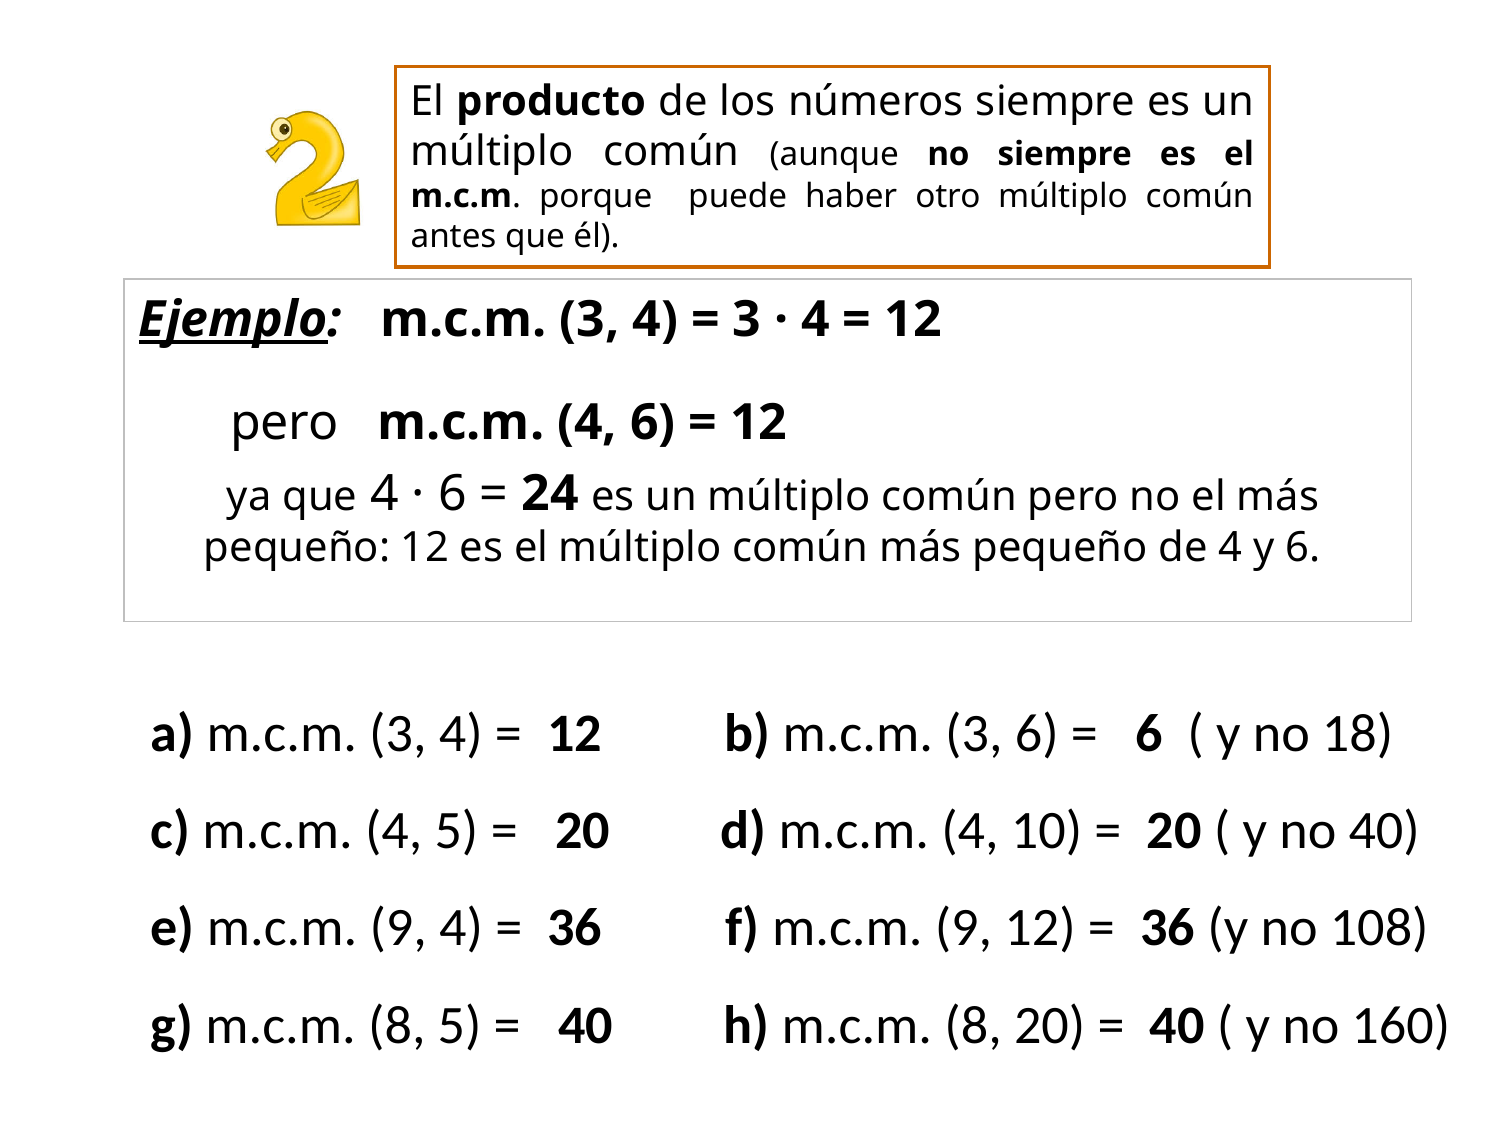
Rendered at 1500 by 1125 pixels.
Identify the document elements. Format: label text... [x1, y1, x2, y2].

text_box a) m.c.m. (3, 4) = 12 b) m.c.m. (3, 6) = 6 ( y no 18) c) m.c.m. (4, 5) = 20 d) m.c.m. (4, 10) = 20 ( y no 40) e) m.c.m. (9, 4) = 36 f) m.c.m. (9, 12) = 36 (y no 108) g) m.c.m. (8, 5) = 40 h) m.c.m. (8, 20) = 40 ( y no 160) [135, 656, 1471, 1062]
picture [265, 94, 366, 256]
text_box Ejemplo: m.c.m. (3, 4) = 3 · 4 = 12 pero m.c.m. (4, 6) = 12 ya que 4 · 6 = 24 es un múltiplo común pero no el más pequeño: 12 es el múltiplo común más pequeño de 4 y 6. [123, 278, 1412, 622]
text_box El producto de los números siempre es un múltiplo común (aunque no siempre es el m.c.m. porque puede haber otro múltiplo común antes que él). [395, 66, 1270, 268]
